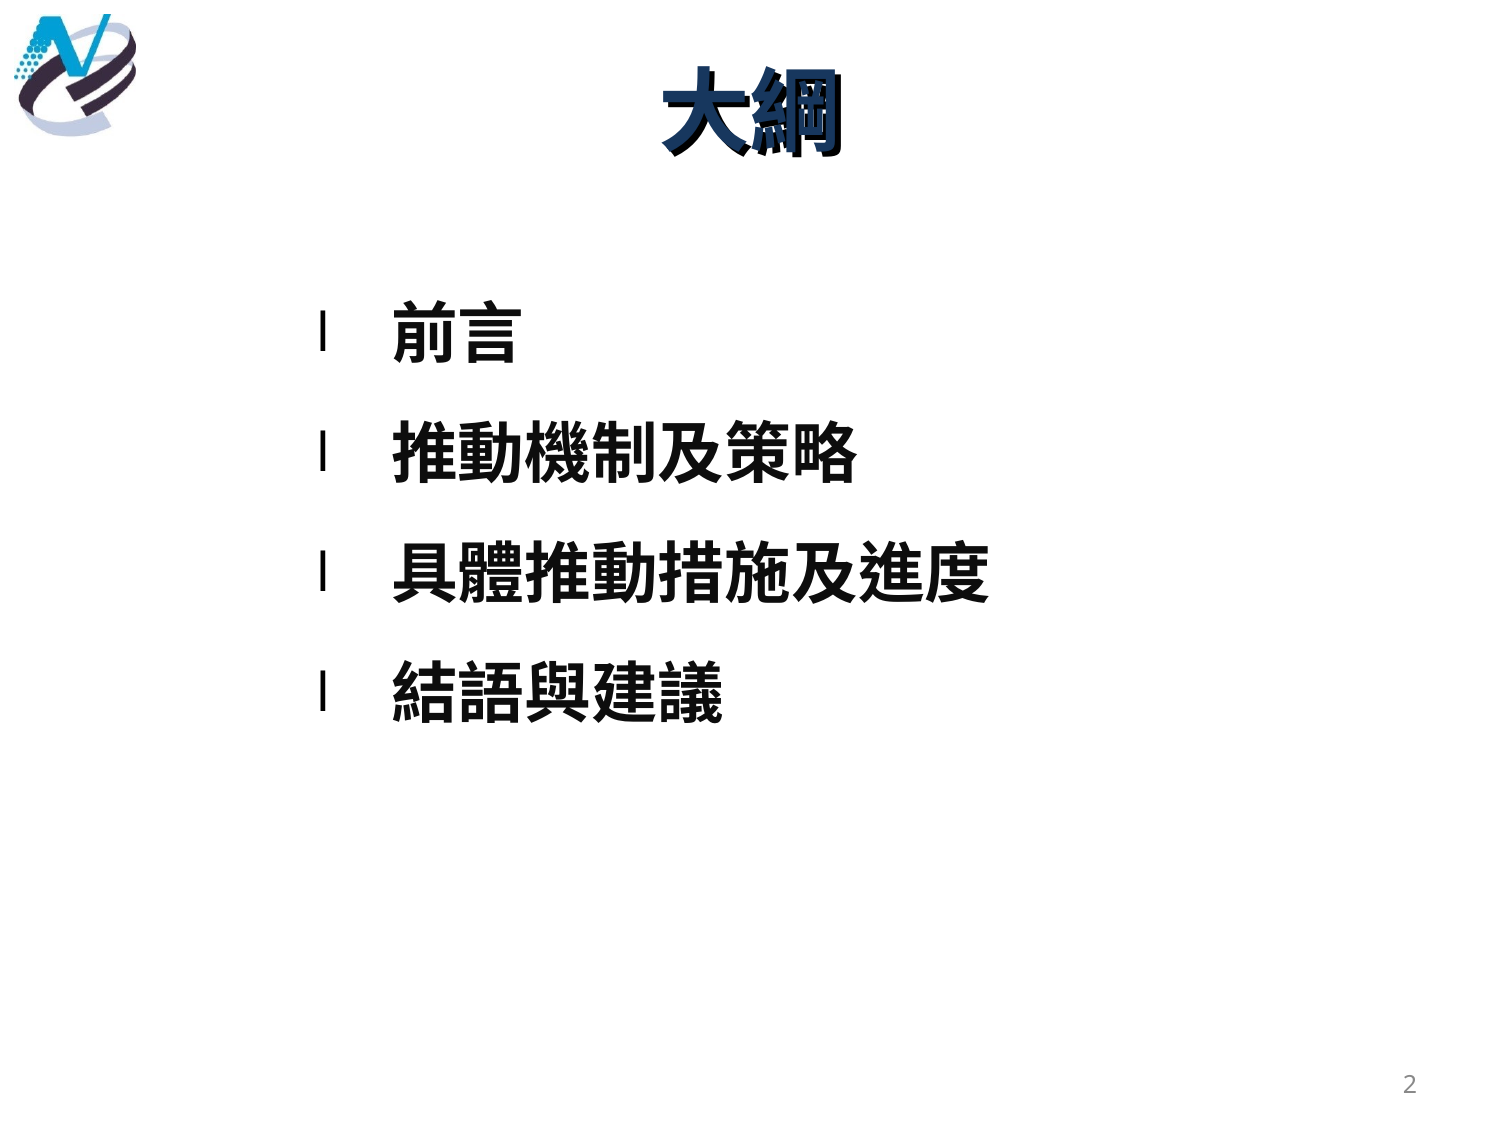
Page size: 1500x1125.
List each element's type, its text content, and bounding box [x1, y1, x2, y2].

text_box 1 [1387, 1056, 1485, 1117]
picture [98, 14, 136, 45]
text_box 大綱 [75, 45, 1426, 233]
text_box 前言 推動機制及策略 具體推動措施及進度 結語與建議 [301, 243, 1460, 994]
picture [14, 14, 104, 140]
